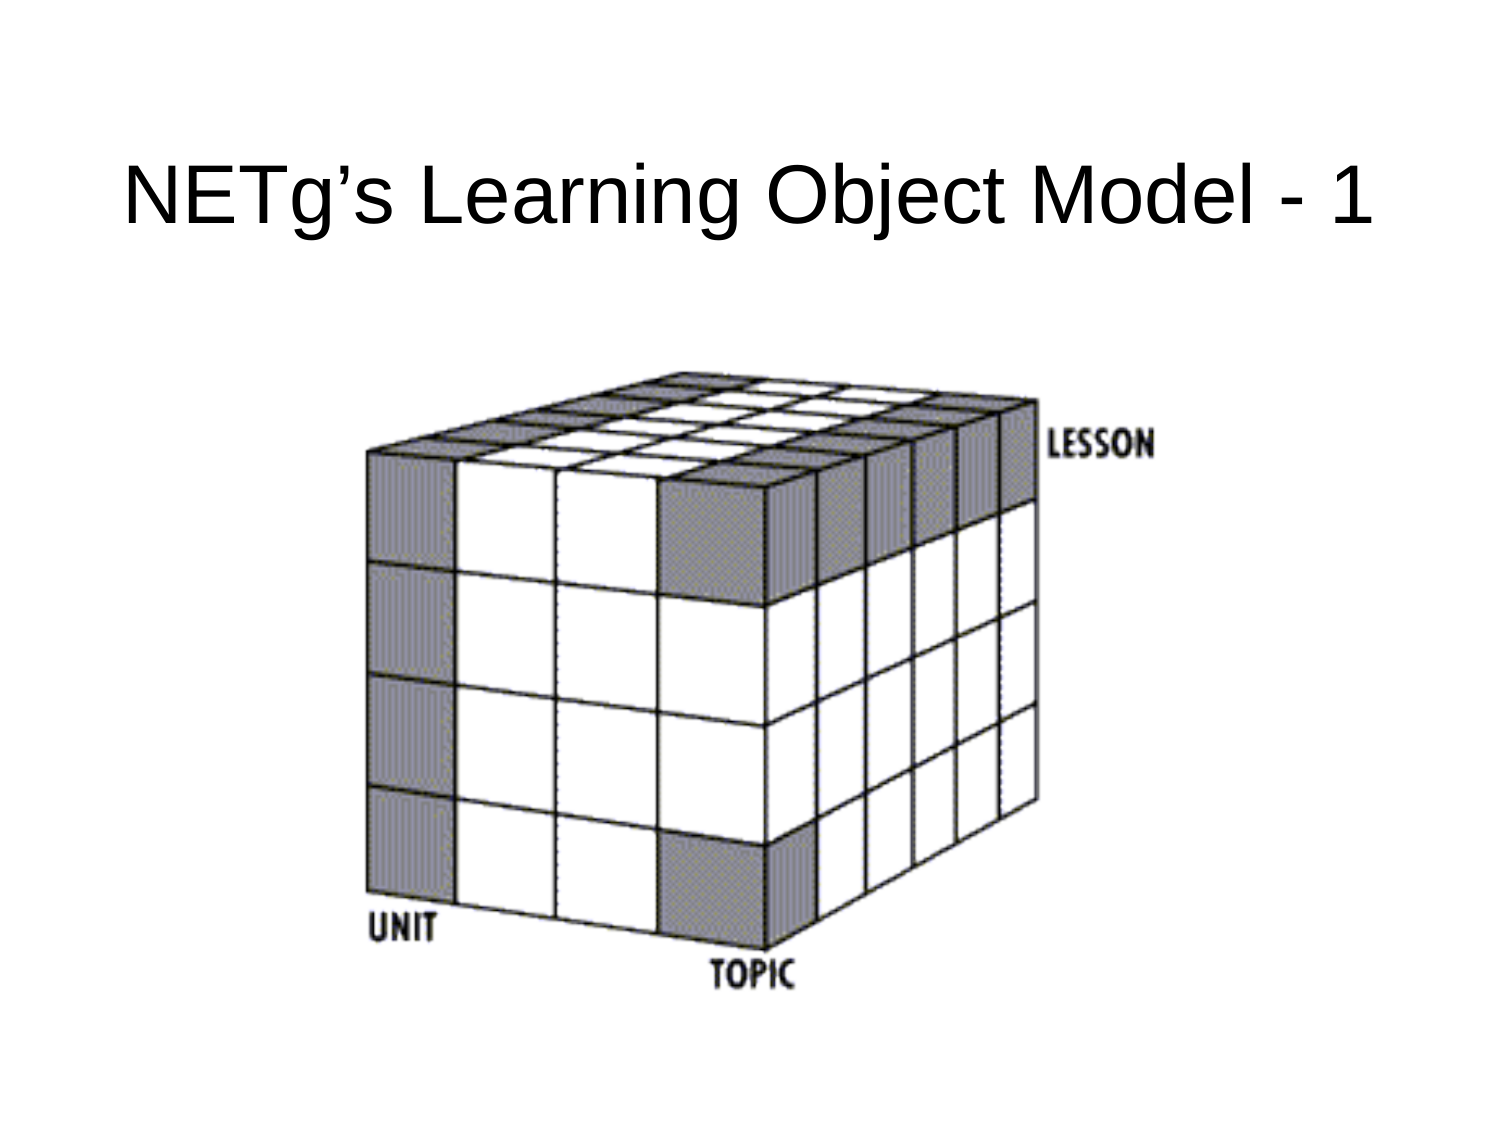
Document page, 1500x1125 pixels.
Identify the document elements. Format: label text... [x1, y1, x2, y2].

title NETg’s Learning Object Model - 1 [0, 133, 1500, 259]
picture [324, 330, 1188, 1024]
